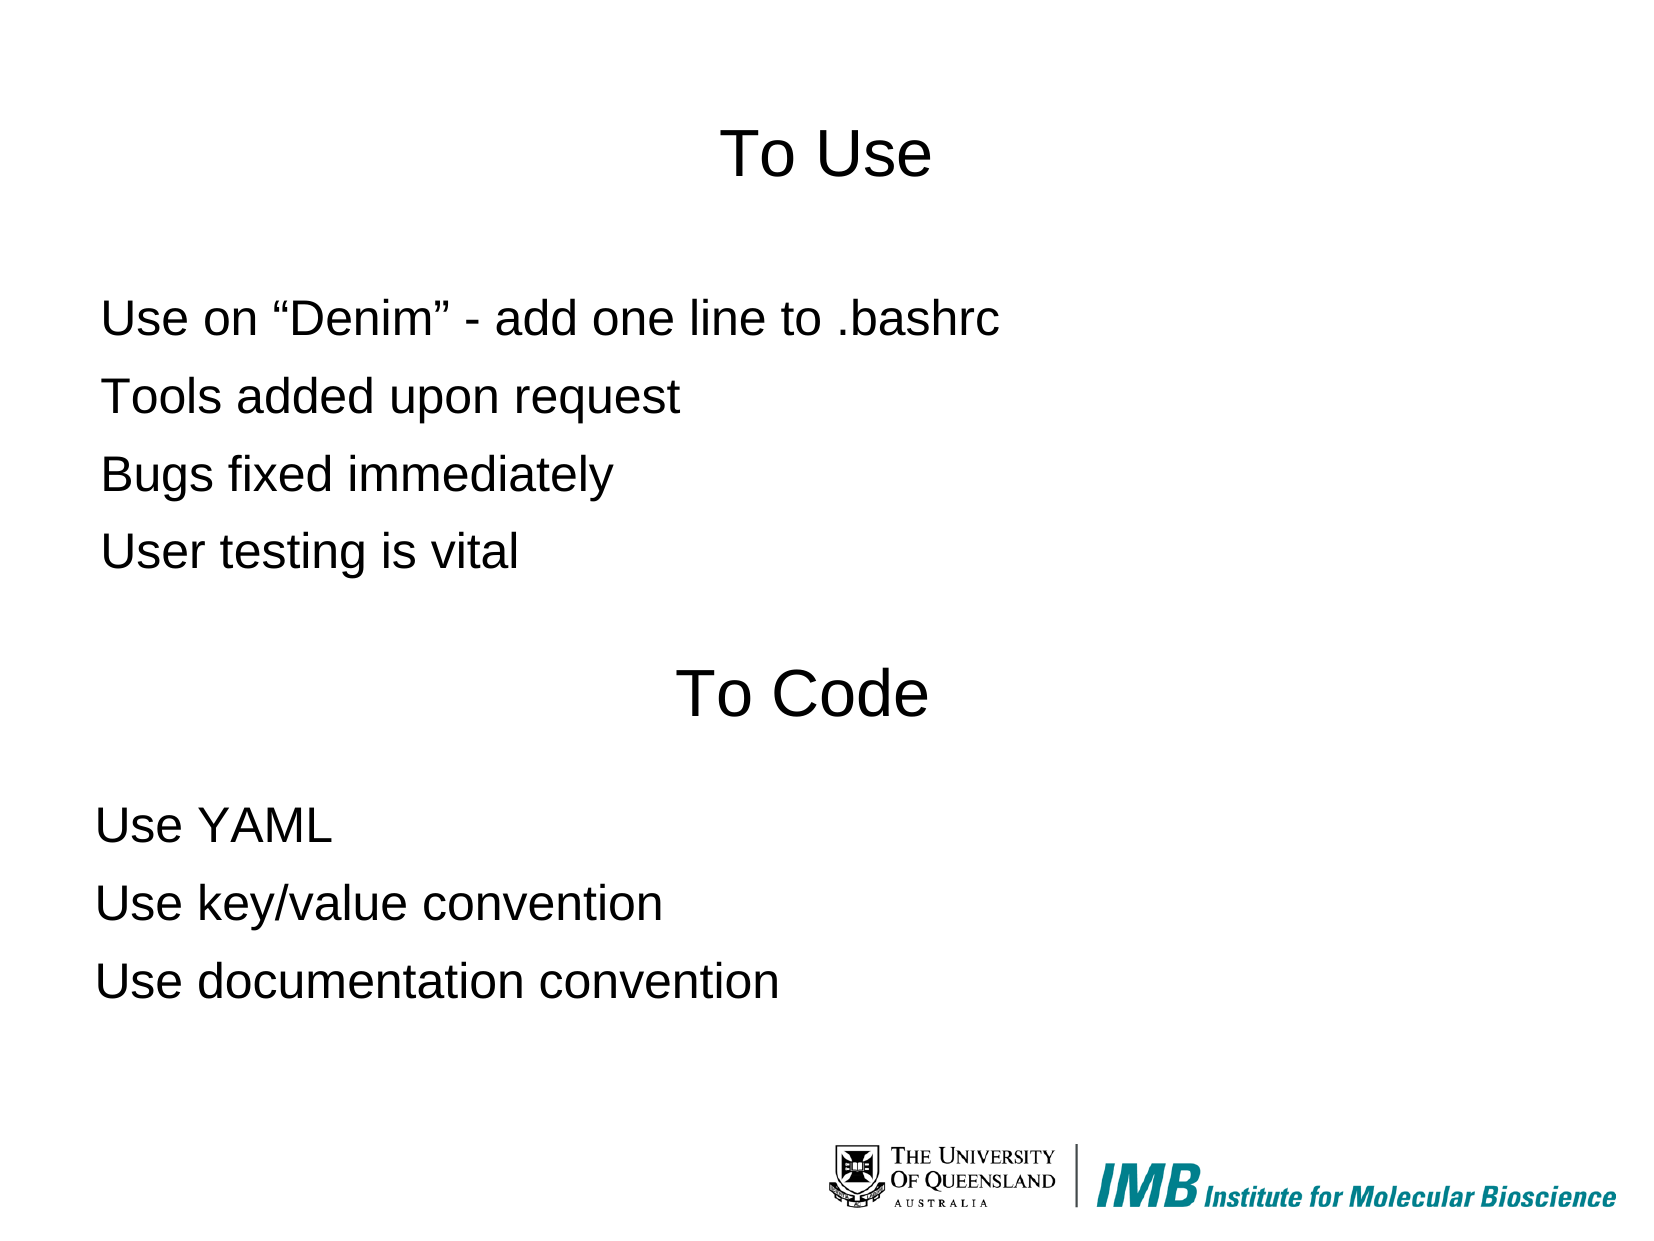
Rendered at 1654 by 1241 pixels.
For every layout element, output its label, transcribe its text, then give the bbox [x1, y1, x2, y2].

title To Code [59, 590, 1548, 798]
list Use on “Denim” - add one line to .bashrc Tools added upon request Bugs fixed immediately User testing is vital [82, 290, 1571, 650]
picture [826, 1142, 1618, 1211]
list Use YAML Use key/value convention Use documentation convention [76, 797, 1565, 1157]
title To Use [82, 49, 1571, 257]
